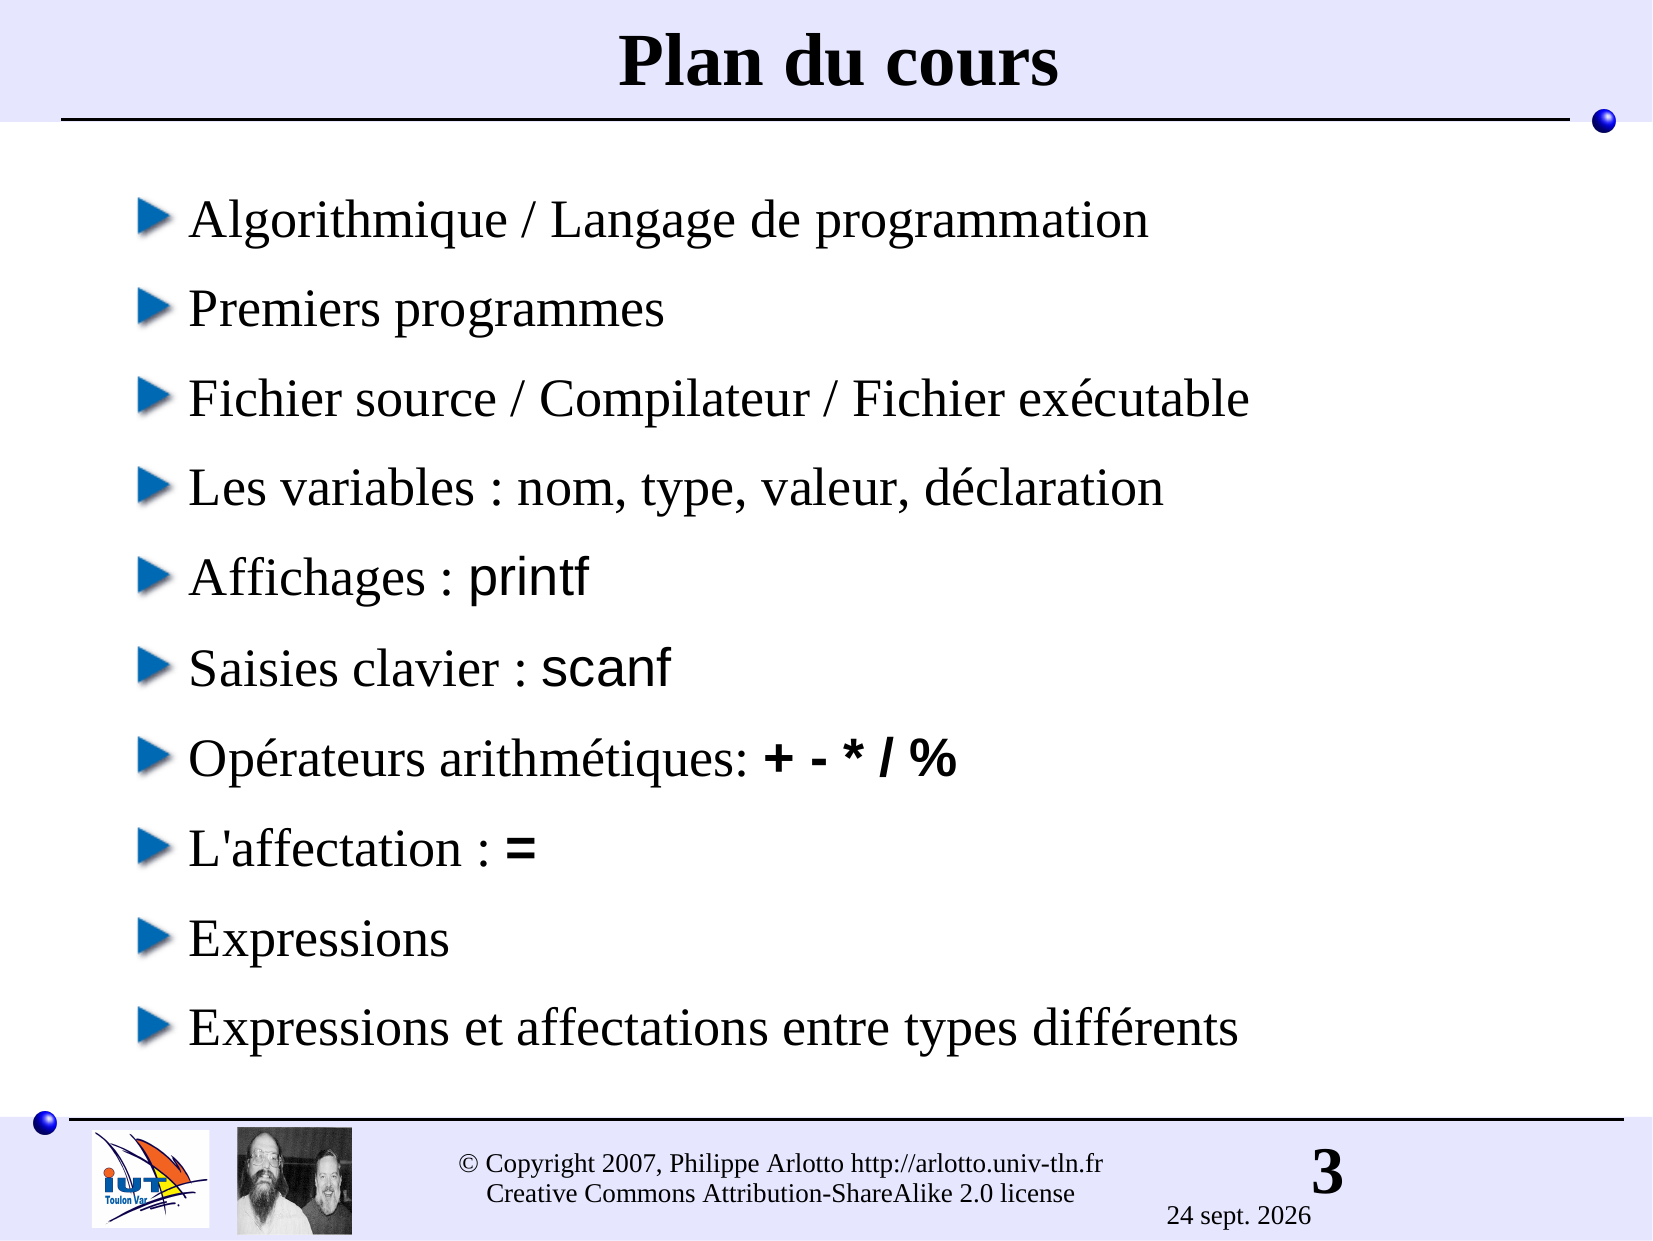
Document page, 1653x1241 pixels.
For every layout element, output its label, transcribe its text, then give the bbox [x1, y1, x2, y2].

title Plan du cours [95, 11, 1585, 110]
picture [237, 1127, 352, 1235]
list Algorithmique / Langage de programmation Premiers programmes Fichier source / Compilateur / Fichier exécutable Les variables : nom, type, valeur, déclaration Affichages : printf Saisies clavier : scanf Opérateurs arithmétiques: + - * / % L'affectation : = Expressions Expressions et affectations entre types différents [118, 188, 1530, 1110]
